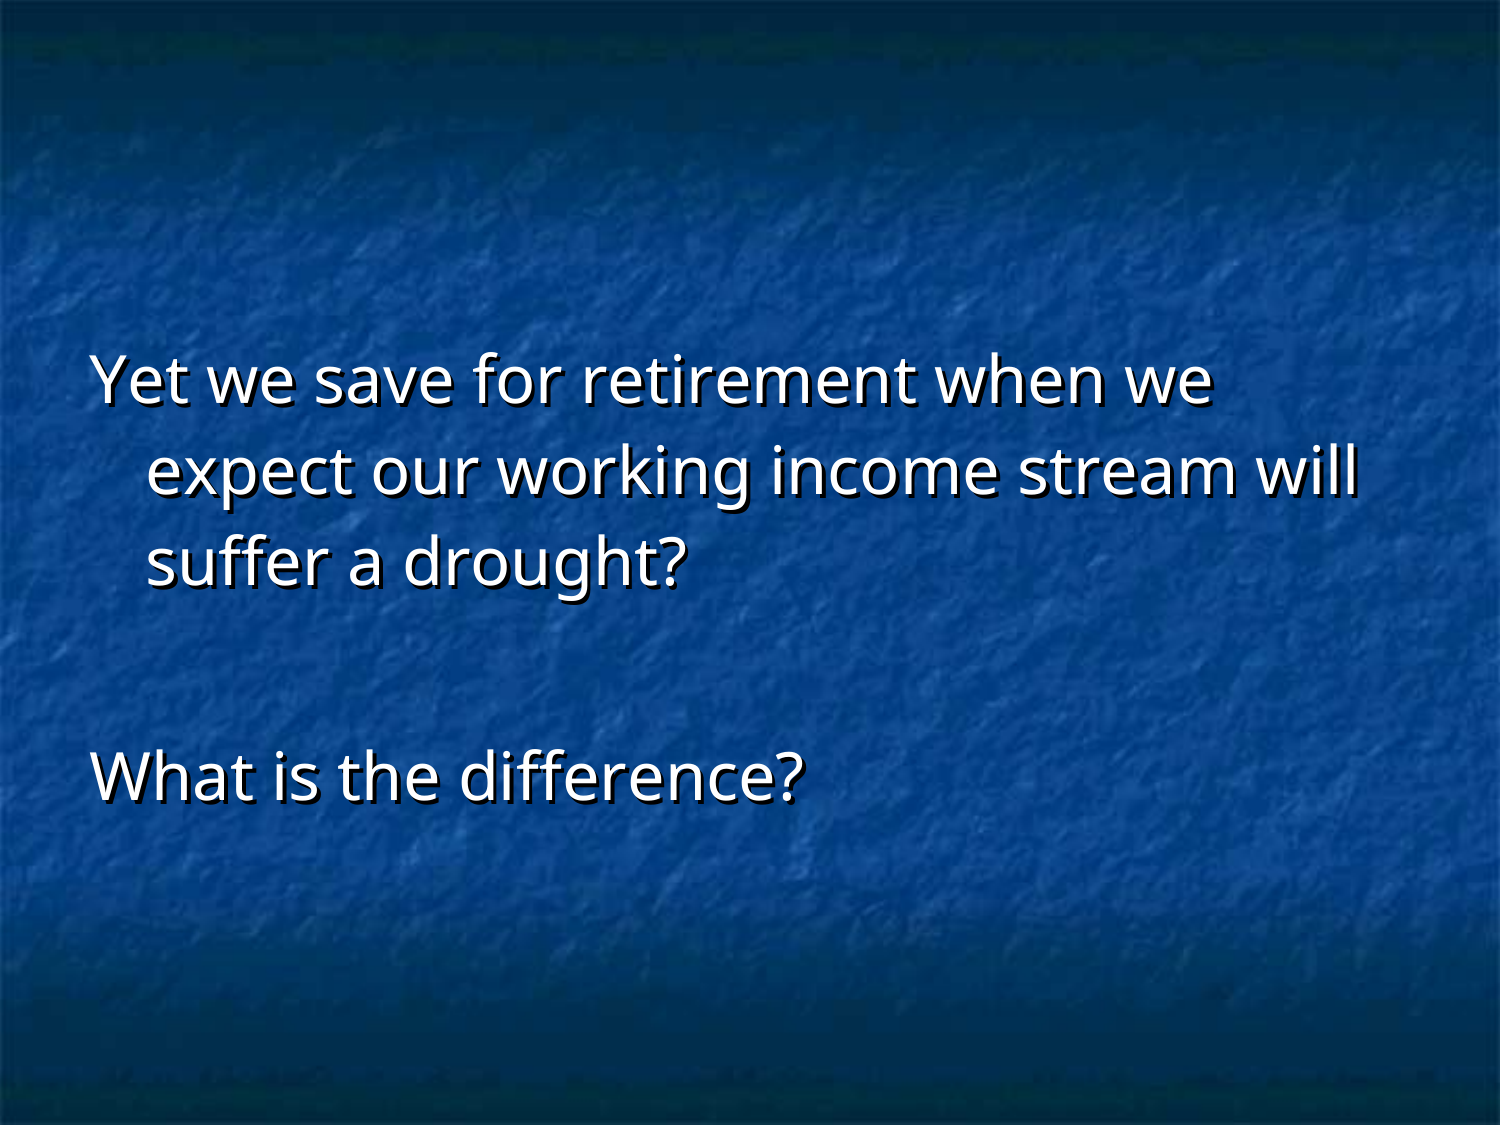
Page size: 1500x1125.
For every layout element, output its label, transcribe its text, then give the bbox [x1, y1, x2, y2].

picture [0, 0, 1500, 1125]
list Yet we save for retirement when we expect our working income stream will suffer a drought? What is the difference? [75, 324, 1426, 1001]
